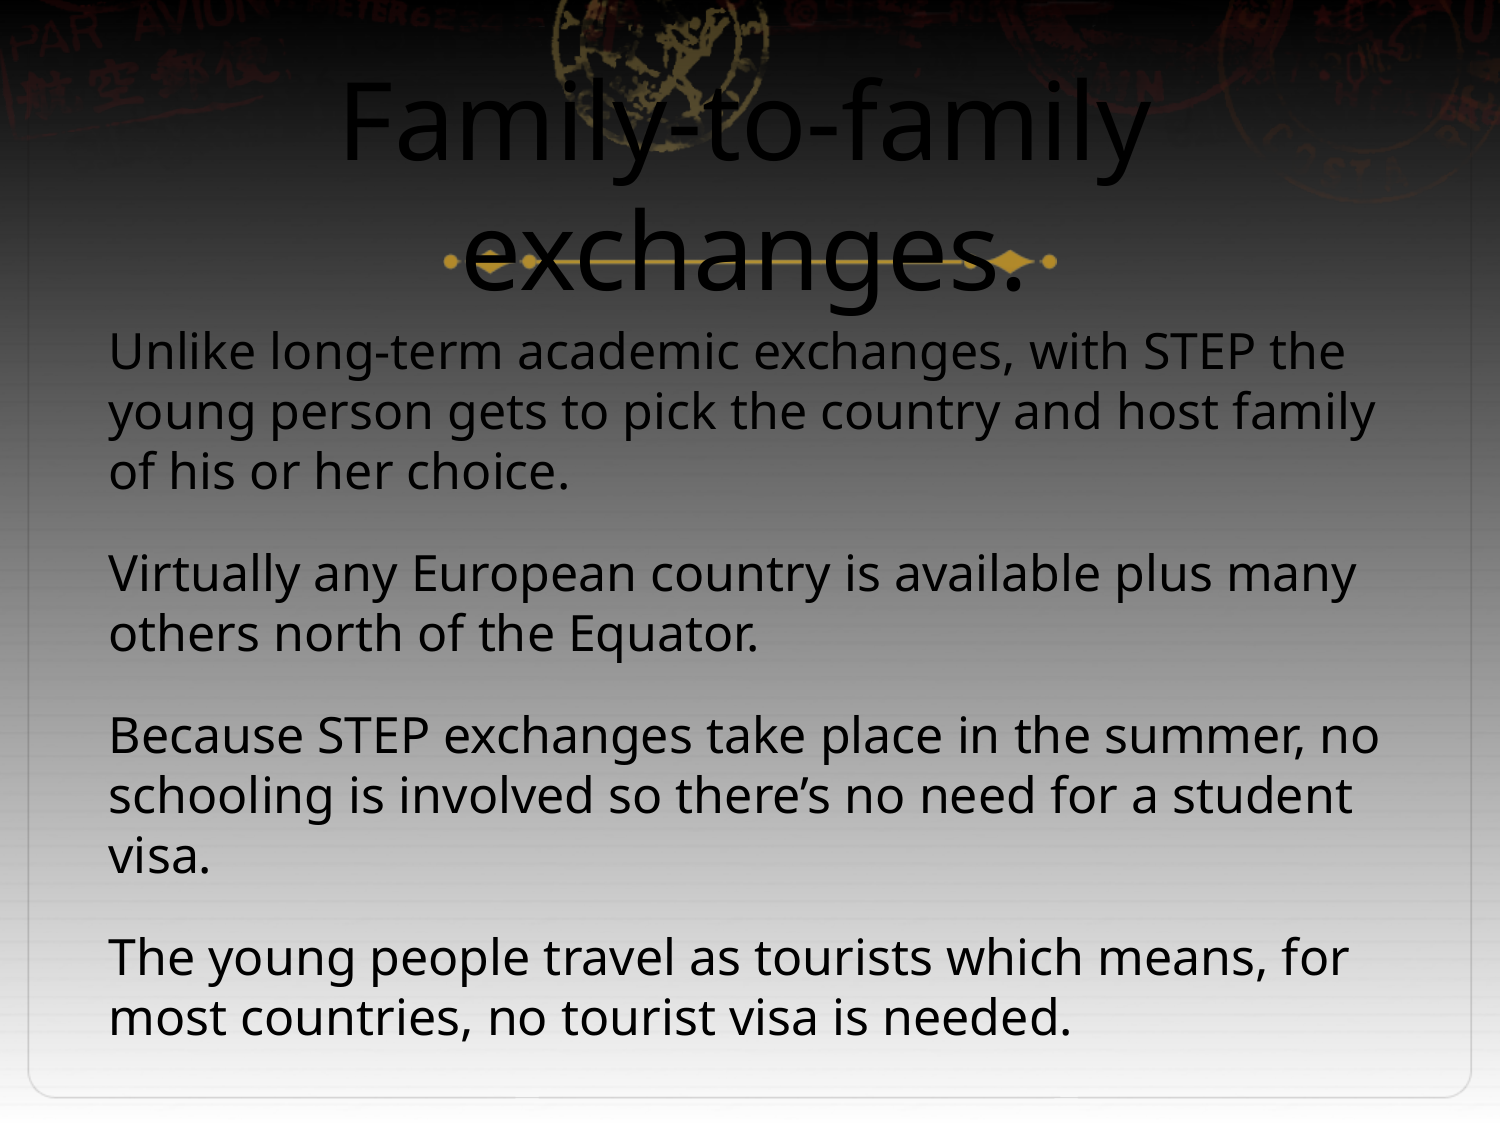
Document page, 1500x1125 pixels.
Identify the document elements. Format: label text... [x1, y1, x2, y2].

picture [0, 0, 1500, 1125]
list Unlike long-term academic exchanges, with STEP the young person gets to pick the country and host family of his or her choice. Virtually any European country is available plus many others north of the Equator. Because STEP exchanges take place in the summer, no schooling is involved so there’s no need for a student visa. The young people travel as tourists which means, for most countries, no tourist visa is needed. [93, 312, 1407, 988]
title Family-to-family exchanges. [56, 45, 1434, 233]
